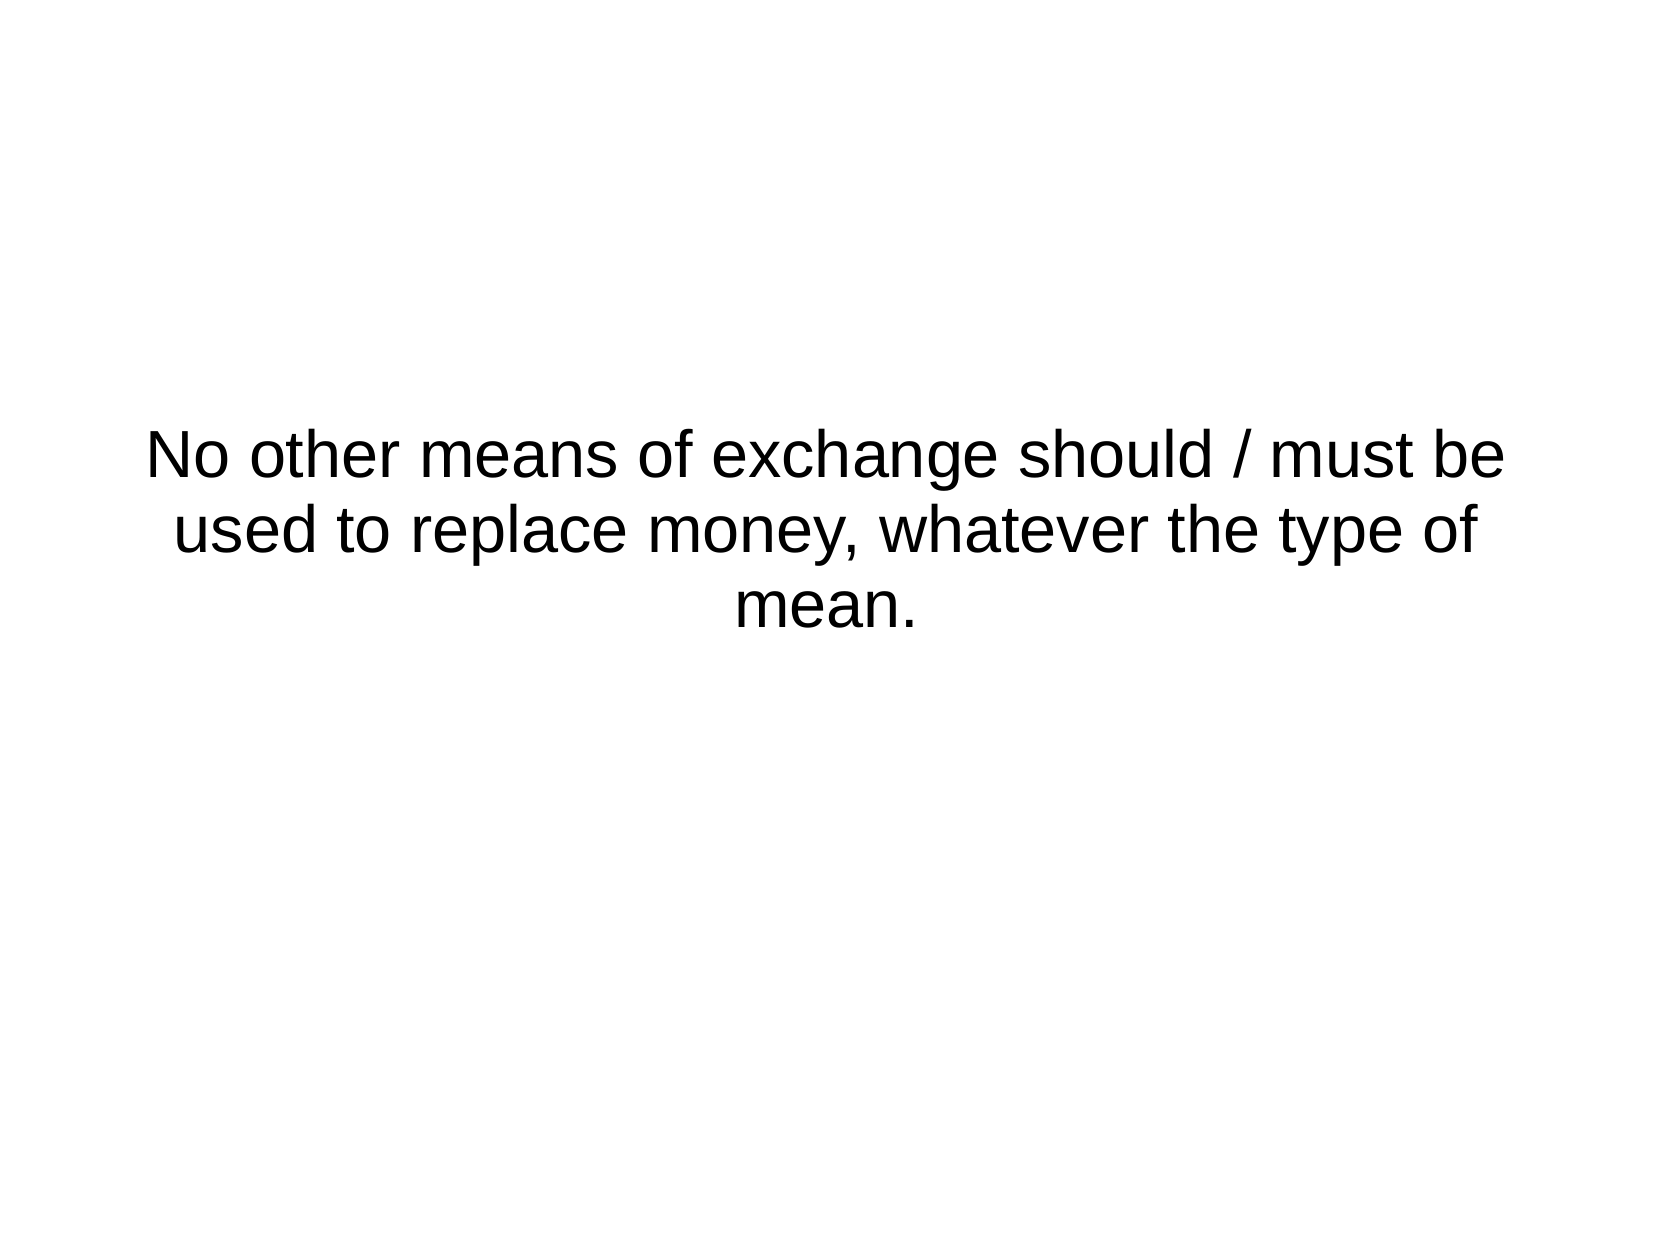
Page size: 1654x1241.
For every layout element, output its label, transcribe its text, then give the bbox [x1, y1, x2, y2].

subtitle No other means of exchange should / must be used to replace money, whatever the type of mean. [82, 49, 1571, 1010]
